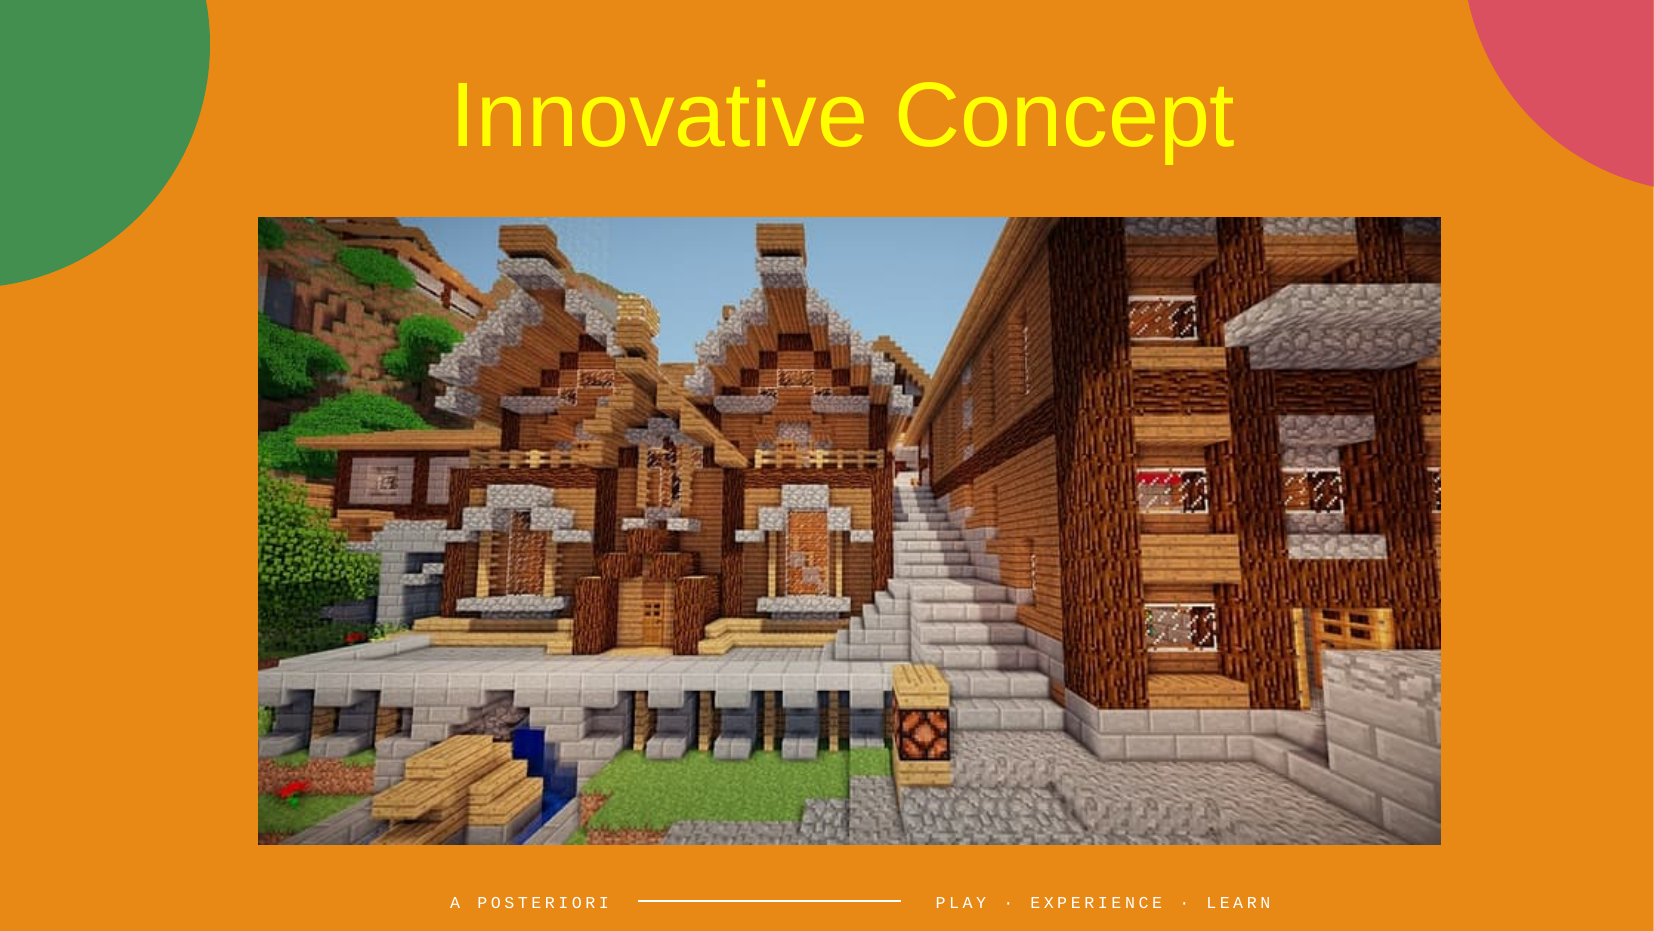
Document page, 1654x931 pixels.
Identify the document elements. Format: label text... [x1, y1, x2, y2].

picture [258, 217, 1441, 845]
title Innovative Concept [187, 37, 1501, 193]
